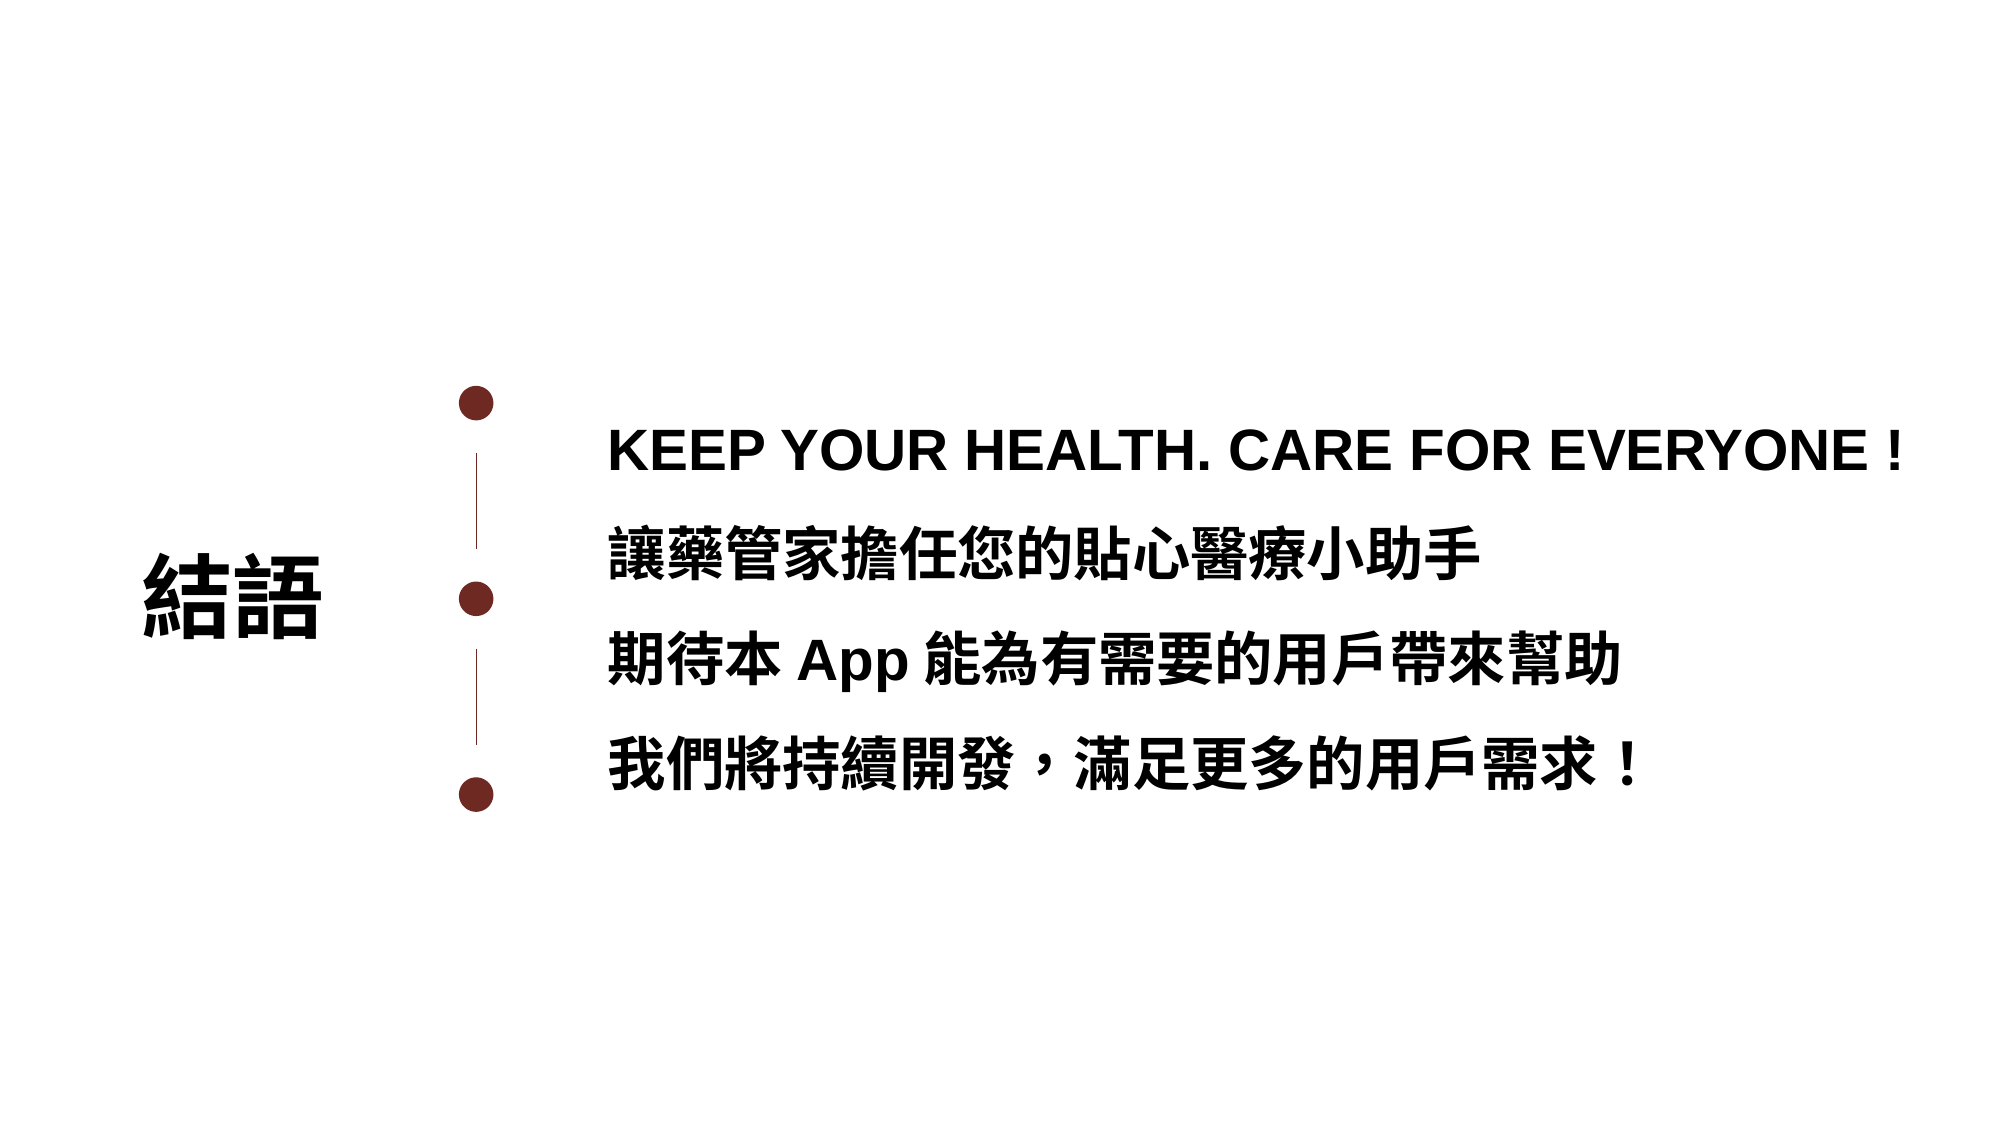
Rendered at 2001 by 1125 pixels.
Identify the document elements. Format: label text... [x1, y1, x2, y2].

text_box [459, 386, 493, 420]
text_box KEEP YOUR HEALTH. CARE FOR EVERYONE ! 讓藥管家擔任您的貼心醫療小助手 期待本App能為有需要的用戶帶來幫助 我們將持續開發，滿足更多的用戶需求！ [592, 369, 1942, 797]
title 結語 [106, 544, 360, 654]
text_box [459, 582, 493, 616]
text_box [459, 778, 493, 811]
